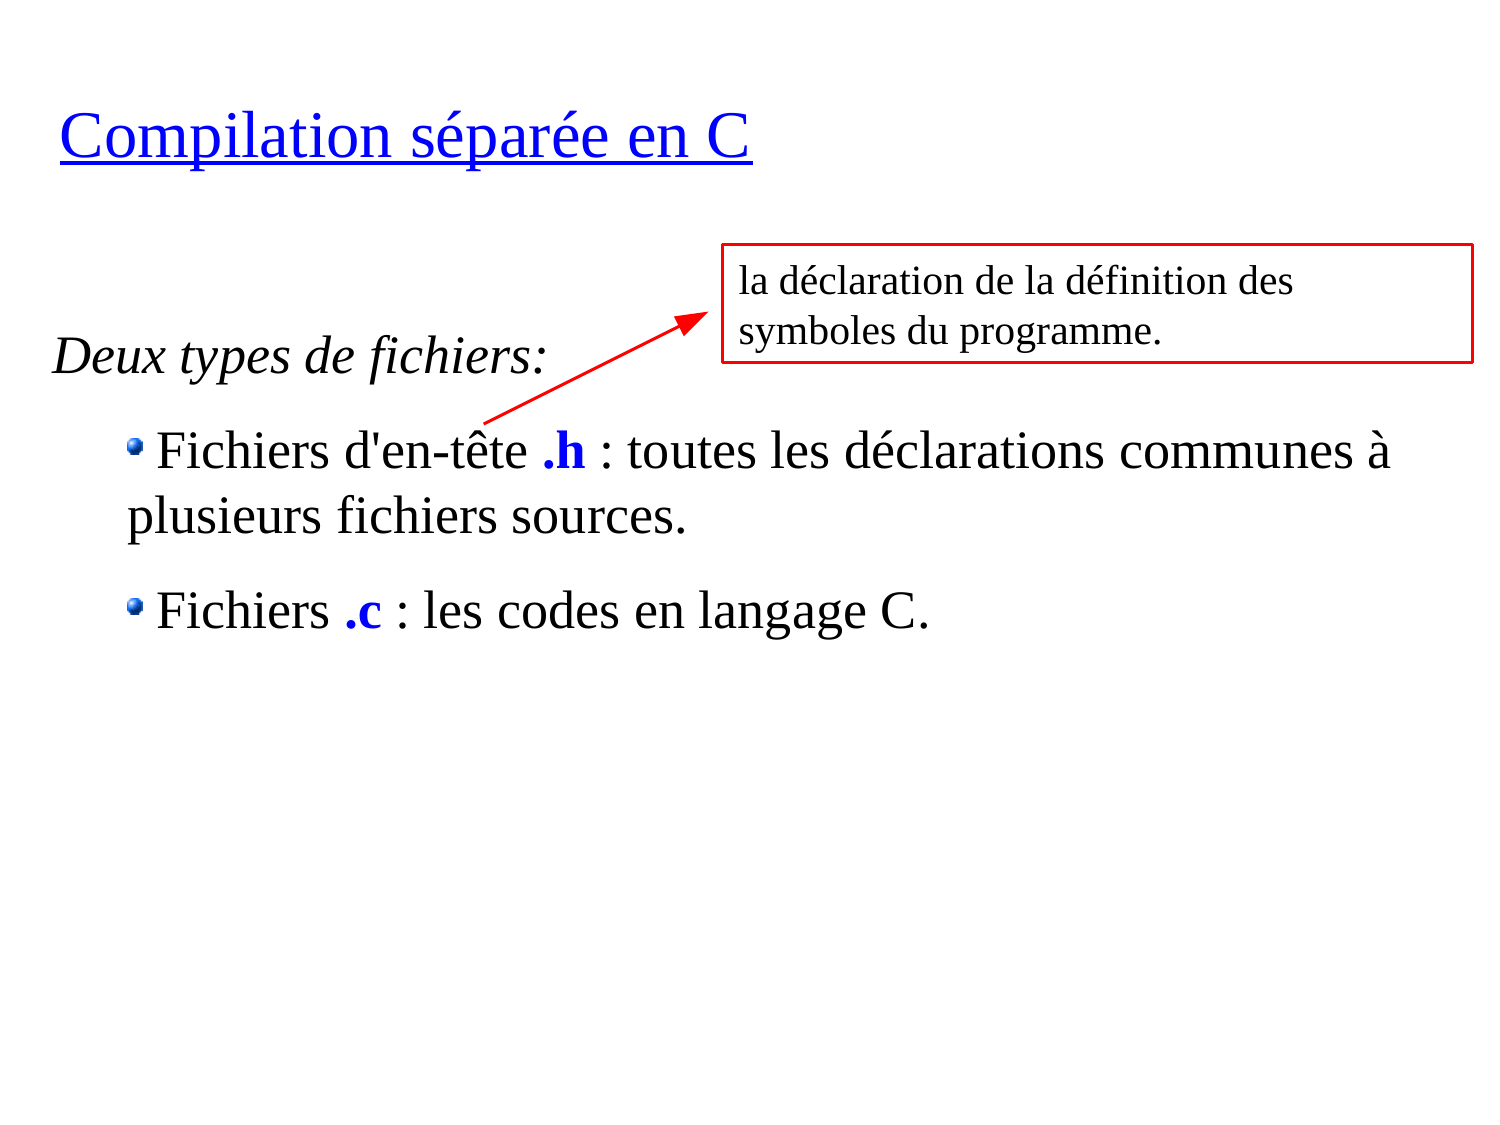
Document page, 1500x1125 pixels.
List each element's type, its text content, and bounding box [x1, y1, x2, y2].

text_box Deux types de fichiers: Fichiers d'en-tête .h : toutes les déclarations communes à plusieurs fichiers sources. Fichiers .c : les codes en langage C. [37, 311, 1500, 647]
text_box la déclaration de la définition des symboles du programme. [722, 244, 1473, 363]
text_box Compilation séparée en C [45, 83, 788, 179]
